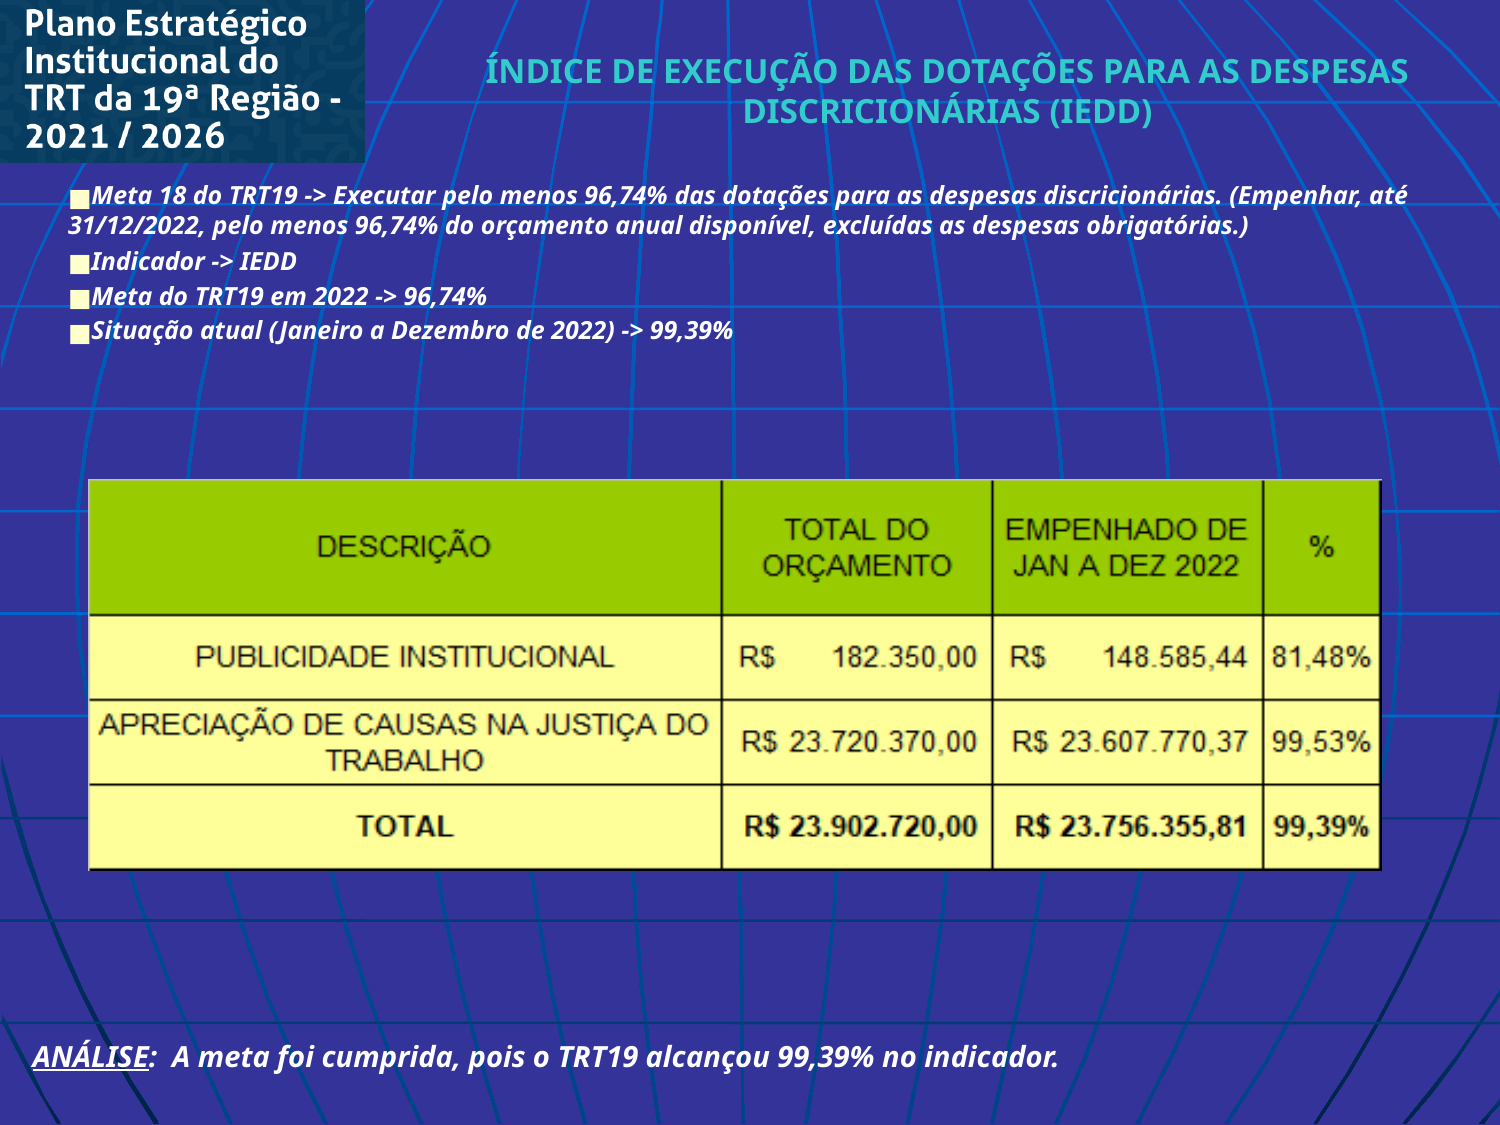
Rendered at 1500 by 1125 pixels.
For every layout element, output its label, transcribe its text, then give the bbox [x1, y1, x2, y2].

text_box ÍNDICE DE EXECUÇÃO DAS DOTAÇÕES PARA AS DESPESAS DISCRICIONÁRIAS (IEDD) [395, 42, 1500, 138]
picture [88, 479, 1382, 871]
picture [0, 0, 365, 163]
text_box ANÁLISE: A meta foi cumprida, pois o TRT19 alcançou 99,39% no indicador. [17, 1030, 1424, 1125]
text_box Meta 18 do TRT19 -> Executar pelo menos 96,74% das dotações para as despesas discricionárias. (Empenhar, até 31/12/2022, pelo menos 96,74% do orçamento anual disponível, excluídas as despesas obrigatórias.) Indicador -> IEDD Meta do TRT19 em 2022 -> 96,74% Situação atual (Janeiro a Dezembro de 2022) -> 99,39% [53, 172, 1459, 374]
